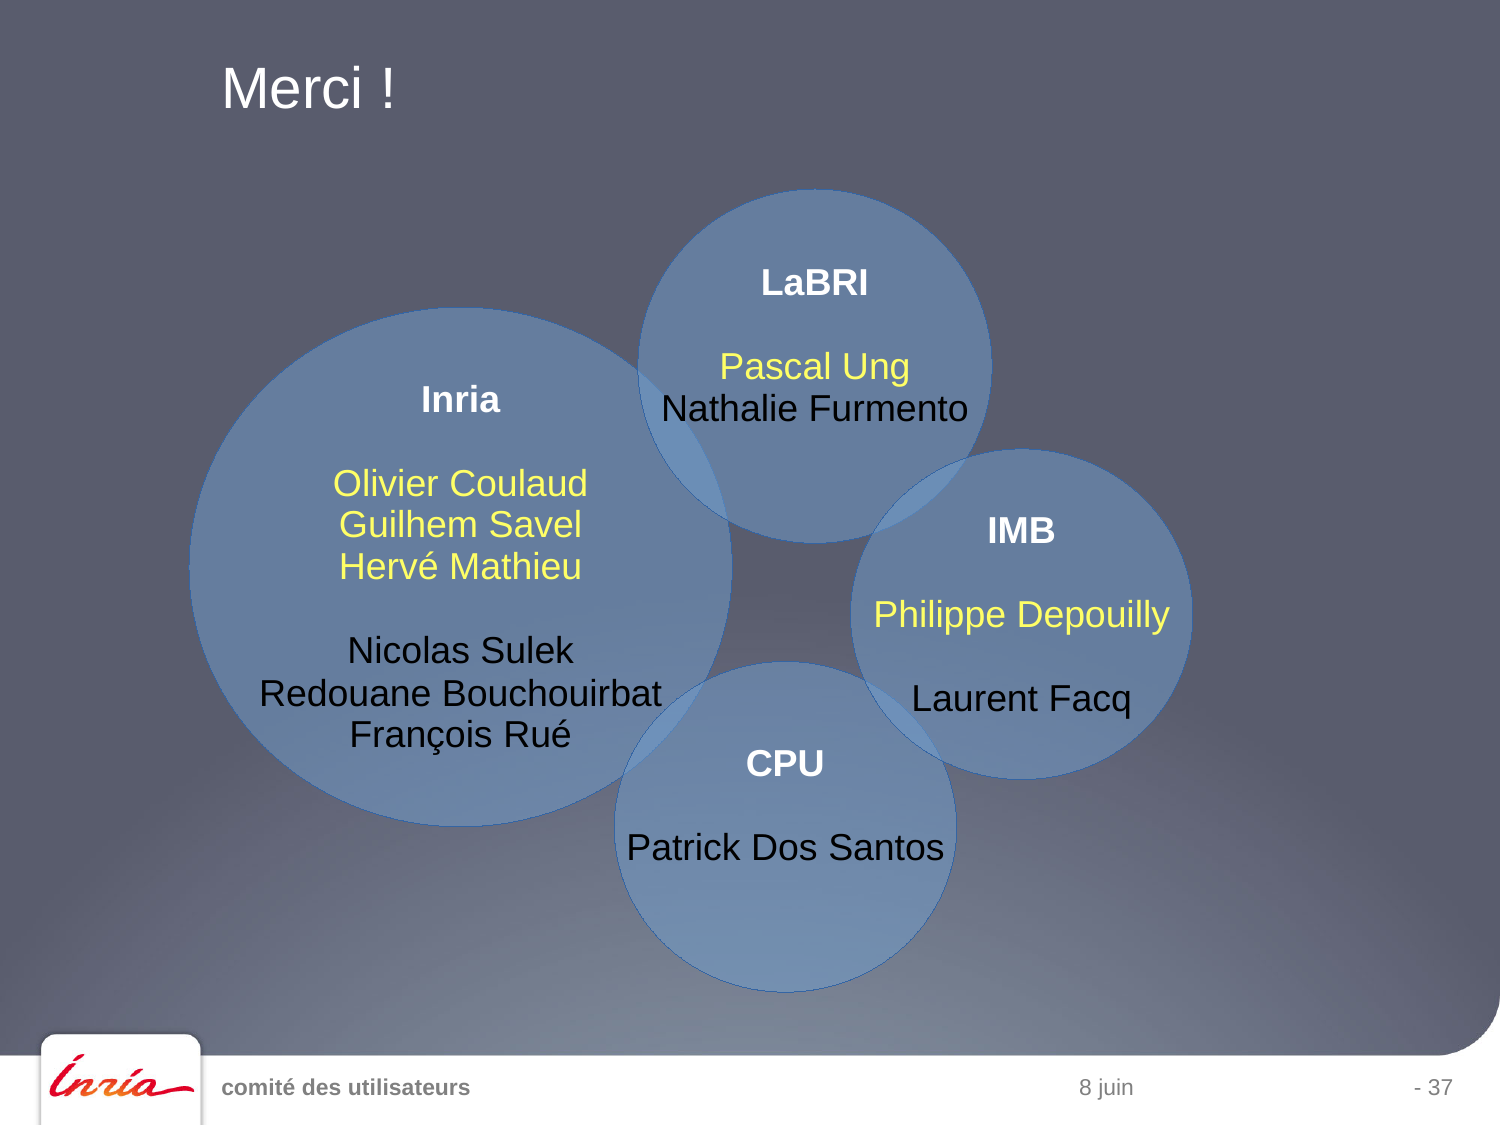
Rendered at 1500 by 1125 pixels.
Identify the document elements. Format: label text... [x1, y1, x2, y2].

picture [0, 0, 1500, 1125]
text_box Inria Olivier Coulaud Guilhem Savel Hervé Mathieu Nicolas Sulek Redouane Bouchouirbat François Rué [188, 307, 733, 827]
text_box IMB Philippe Depouilly Laurent Facq [850, 448, 1193, 780]
title Merci ! [221, 31, 1450, 146]
text_box LaBRI Pascal Ung Nathalie Furmento [637, 188, 993, 544]
text_box CPU Patrick Dos Santos [614, 661, 957, 993]
